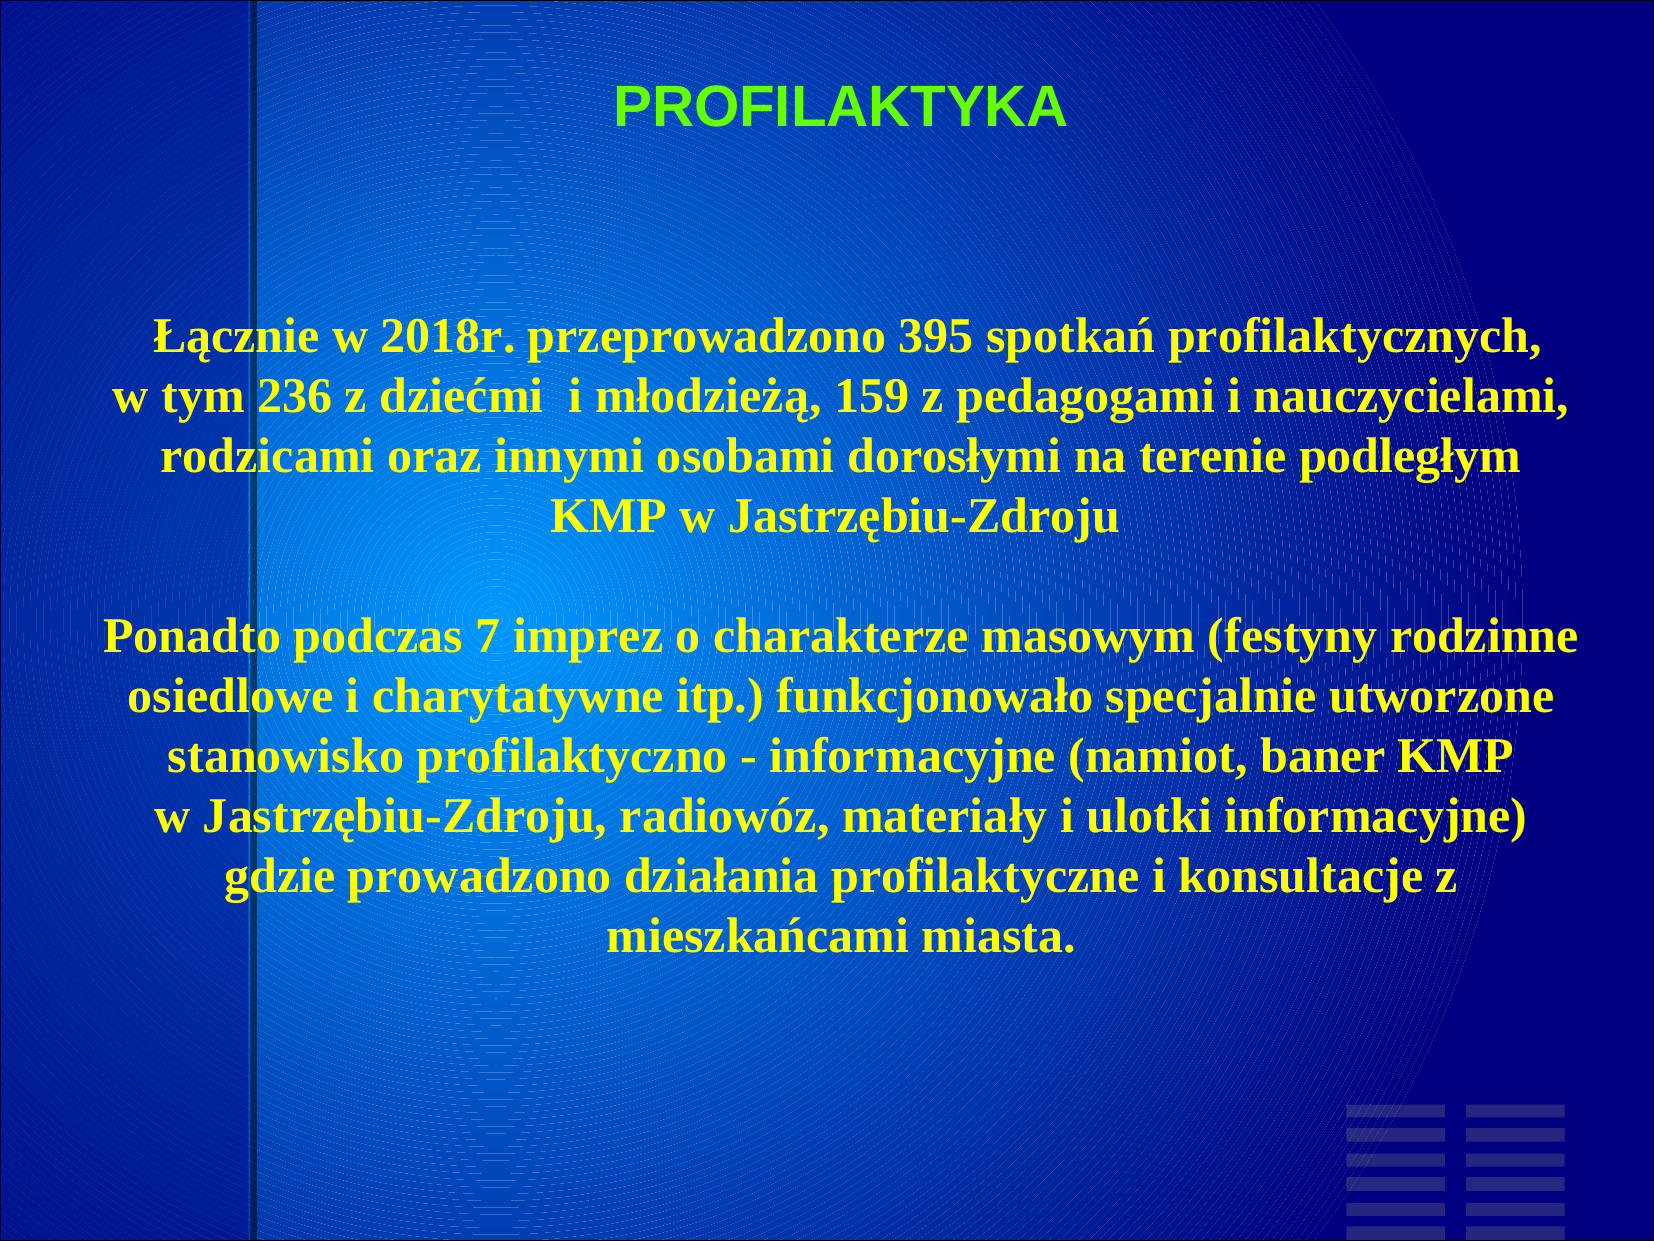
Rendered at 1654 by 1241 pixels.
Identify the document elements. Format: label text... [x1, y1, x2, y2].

text_box PROFILAKTYKA [147, 66, 1535, 148]
text_box Łącznie w 2018r. przeprowadzono 395 spotkań profilaktycznych, w tym 236 z dziećmi i młodzieżą, 159 z pedagogami i nauczycielami, rodzicami oraz innymi osobami dorosłymi na terenie podległym KMP w Jastrzębiu-Zdroju Ponadto podczas 7 imprez o charakterze masowym (festyny rodzinne osiedlowe i charytatywne itp.) funkcjonowało specjalnie utworzone stanowisko profilaktyczno - informacyjne (namiot, baner KMP w Jastrzębiu-Zdroju, radiowóz, materiały i ulotki informacyjne) gdzie prowadzono działania profilaktyczne i konsultacje z mieszkańcami miasta. [88, 295, 1595, 1034]
